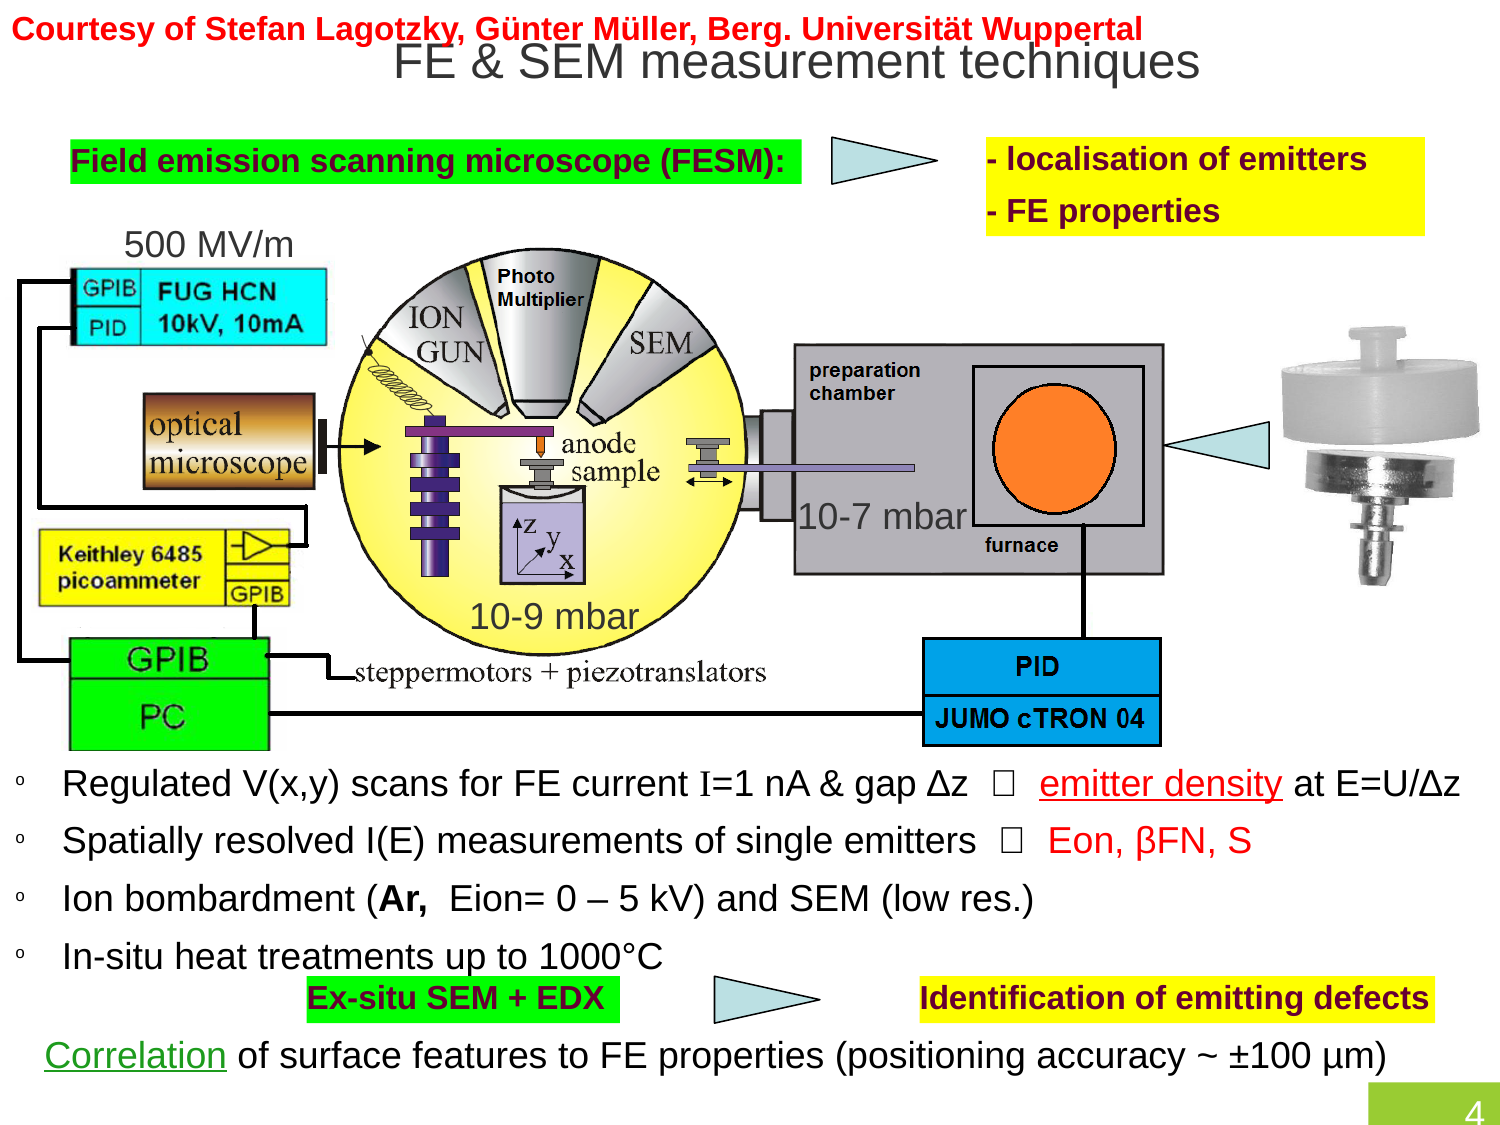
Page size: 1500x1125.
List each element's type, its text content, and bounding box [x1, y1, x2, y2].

text_box 500 MV/m [123, 219, 325, 268]
text_box Correlation of surface features to FE properties (positioning accuracy ~ ±100 µm) [29, 1023, 1436, 1084]
text_box Courtesy of Stefan Lagotzky, Günter Müller, Berg. Universität Wuppertal [0, 0, 1161, 55]
text_box FE & SEM measurement techniques [301, 28, 1294, 91]
text_box Regulated V(x,y) scans for FE current I=1 nA & gap ∆z  emitter density at E=U/∆z Spatially resolved I(E) measurements of single emitters  Eon, βFN, S Ion bombardment (Ar, Eion= 0 – 5 kV) and SEM (low res.) In-situ heat treatments up to 1000°C [0, 751, 1500, 985]
picture [5, 242, 1181, 751]
picture [1280, 325, 1483, 589]
text_box Ex-situ SEM + EDX [306, 976, 620, 1023]
text_box Identification of emitting defects [919, 976, 1436, 1023]
text_box 10-7 mbar [797, 491, 971, 551]
text_box 10-9 mbar [469, 592, 668, 642]
text_box [831, 137, 938, 185]
slide_number <number> [1368, 1082, 1500, 1125]
text_box [1163, 421, 1270, 469]
text_box [714, 976, 820, 1023]
text_box - localisation of emitters - FE properties [986, 137, 1425, 237]
text_box Field emission scanning microscope (FESM): [70, 139, 802, 184]
